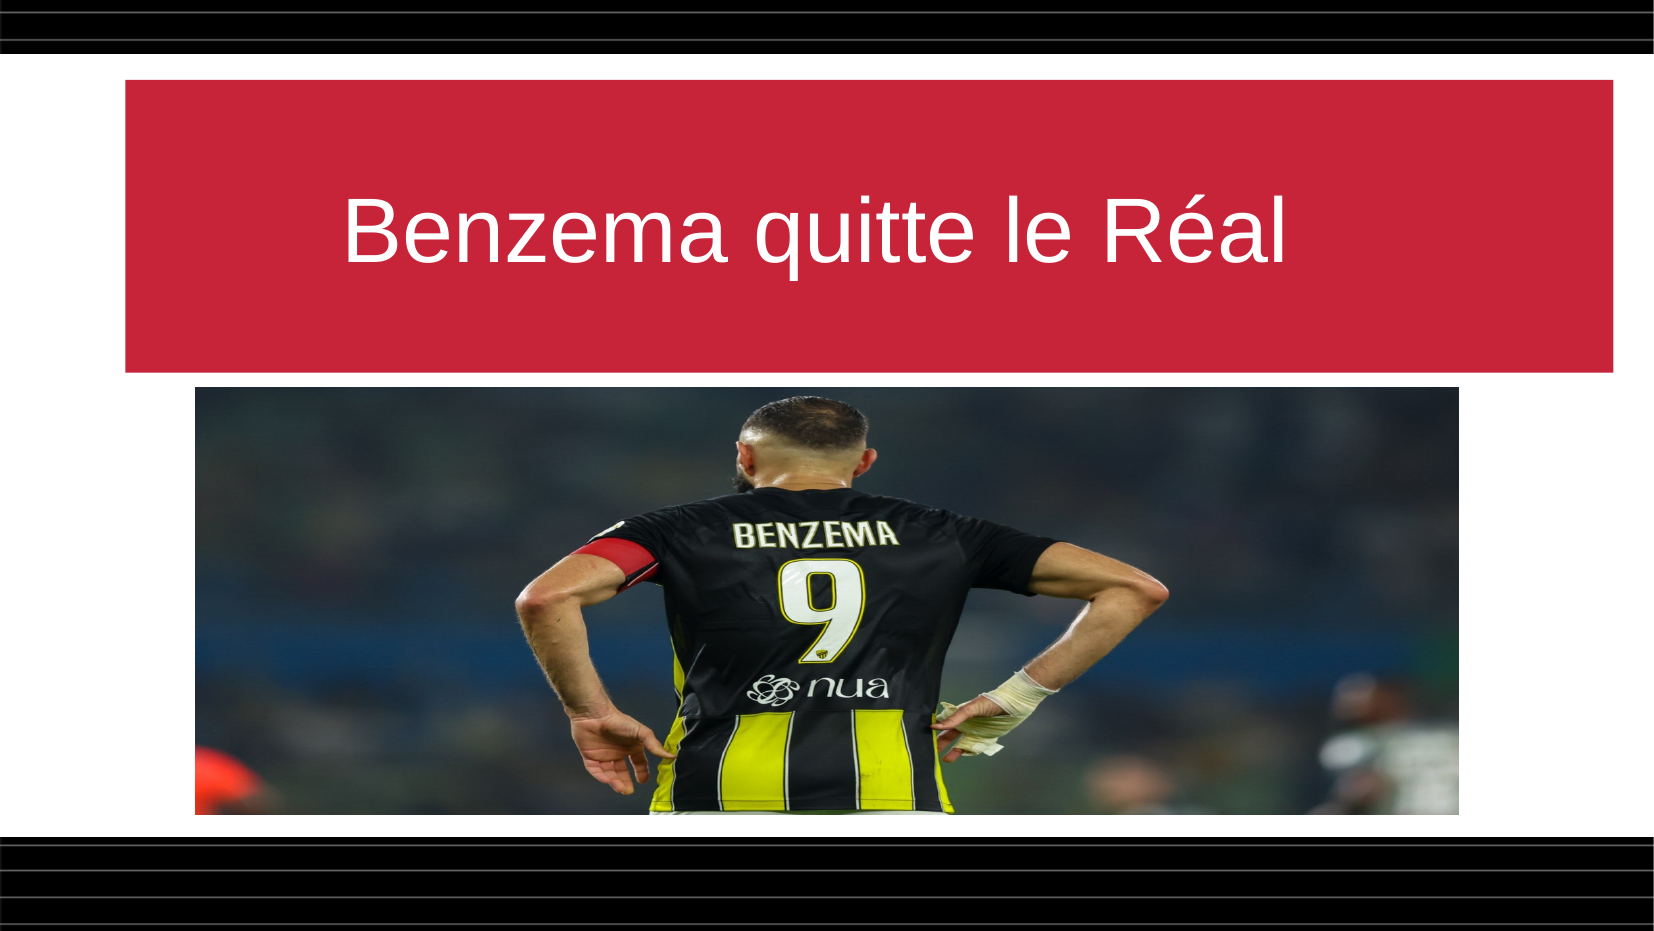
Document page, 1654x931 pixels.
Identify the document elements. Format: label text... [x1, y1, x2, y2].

title Benzema quitte le Réal [125, 79, 1614, 373]
picture [195, 387, 1459, 815]
